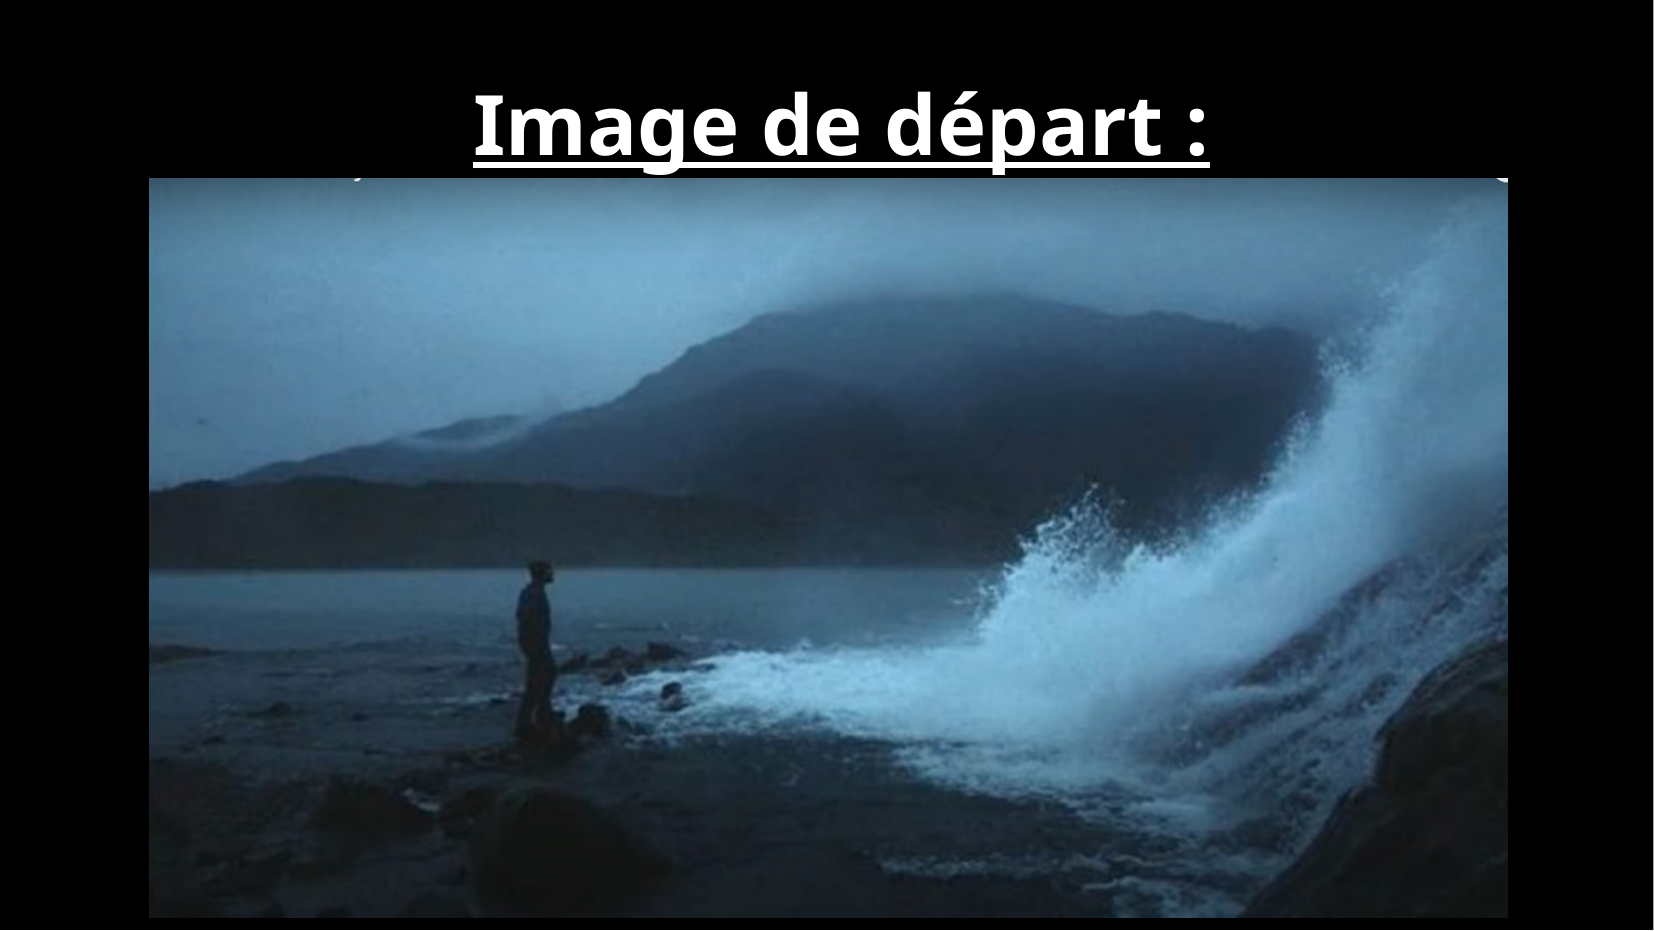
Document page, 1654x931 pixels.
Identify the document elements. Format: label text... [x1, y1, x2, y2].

picture [149, 178, 1508, 918]
text_box Image de départ : [206, 59, 1477, 155]
